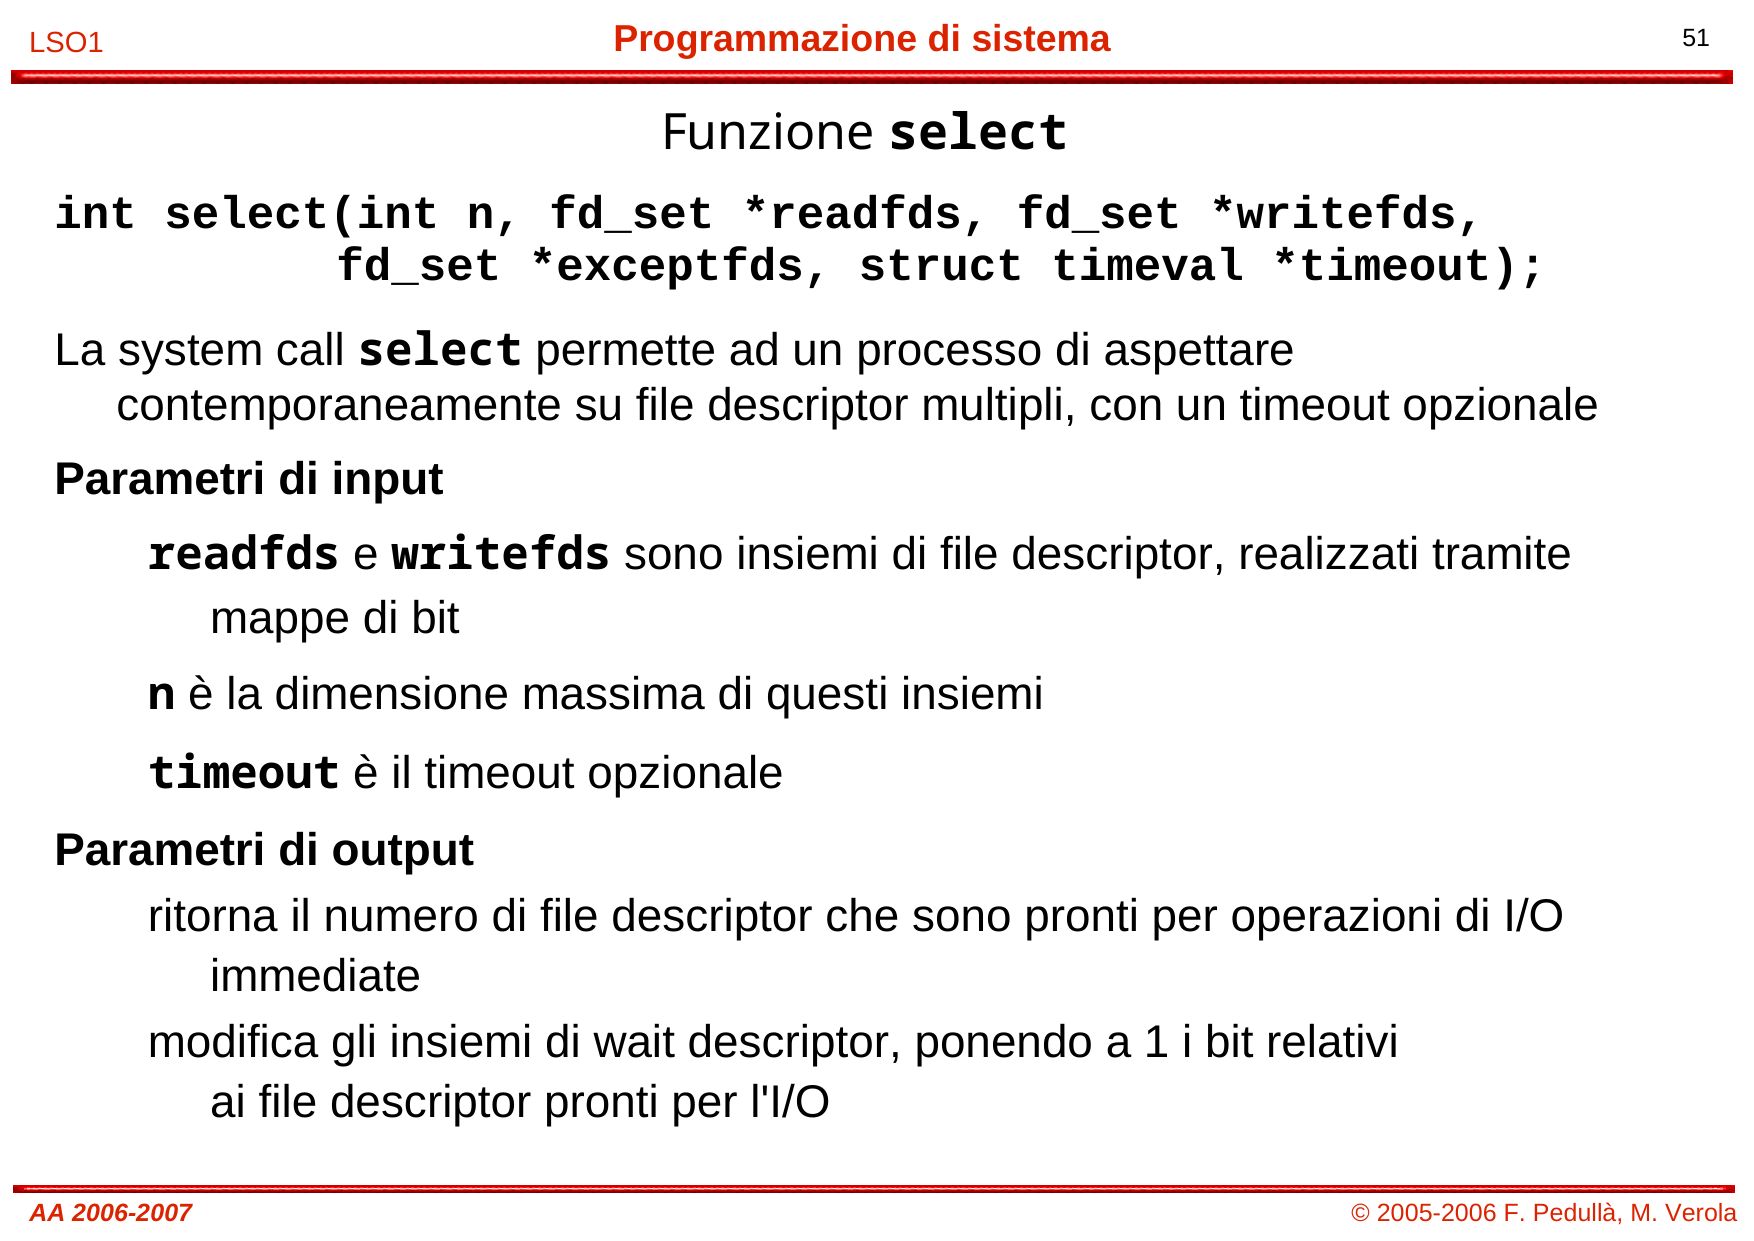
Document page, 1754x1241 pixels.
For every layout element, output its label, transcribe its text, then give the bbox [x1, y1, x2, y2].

picture [11, 70, 1733, 84]
title Funzione select [629, 84, 1100, 180]
list int select(int n, fd_set *readfds, fd_set *writefds, fd_set *exceptfds, struct timeval *timeout); La system call select permette ad un processo di aspettare contemporaneamente su file descriptor multipli, con un timeout opzionale Parametri di input readfds e writefds sono insiemi di file descriptor, realizzati tramite mappe di bit n è la dimensione massima di questi insiemi timeout è il timeout opzionale Parametri di output ritorna il numero di file descriptor che sono pronti per operazioni di I/O immediate modifica gli insiemi di wait descriptor, ponendo a 1 i bit relativi ai file descriptor pronti per l'I/O [54, 190, 1692, 1134]
picture [13, 1185, 1735, 1193]
